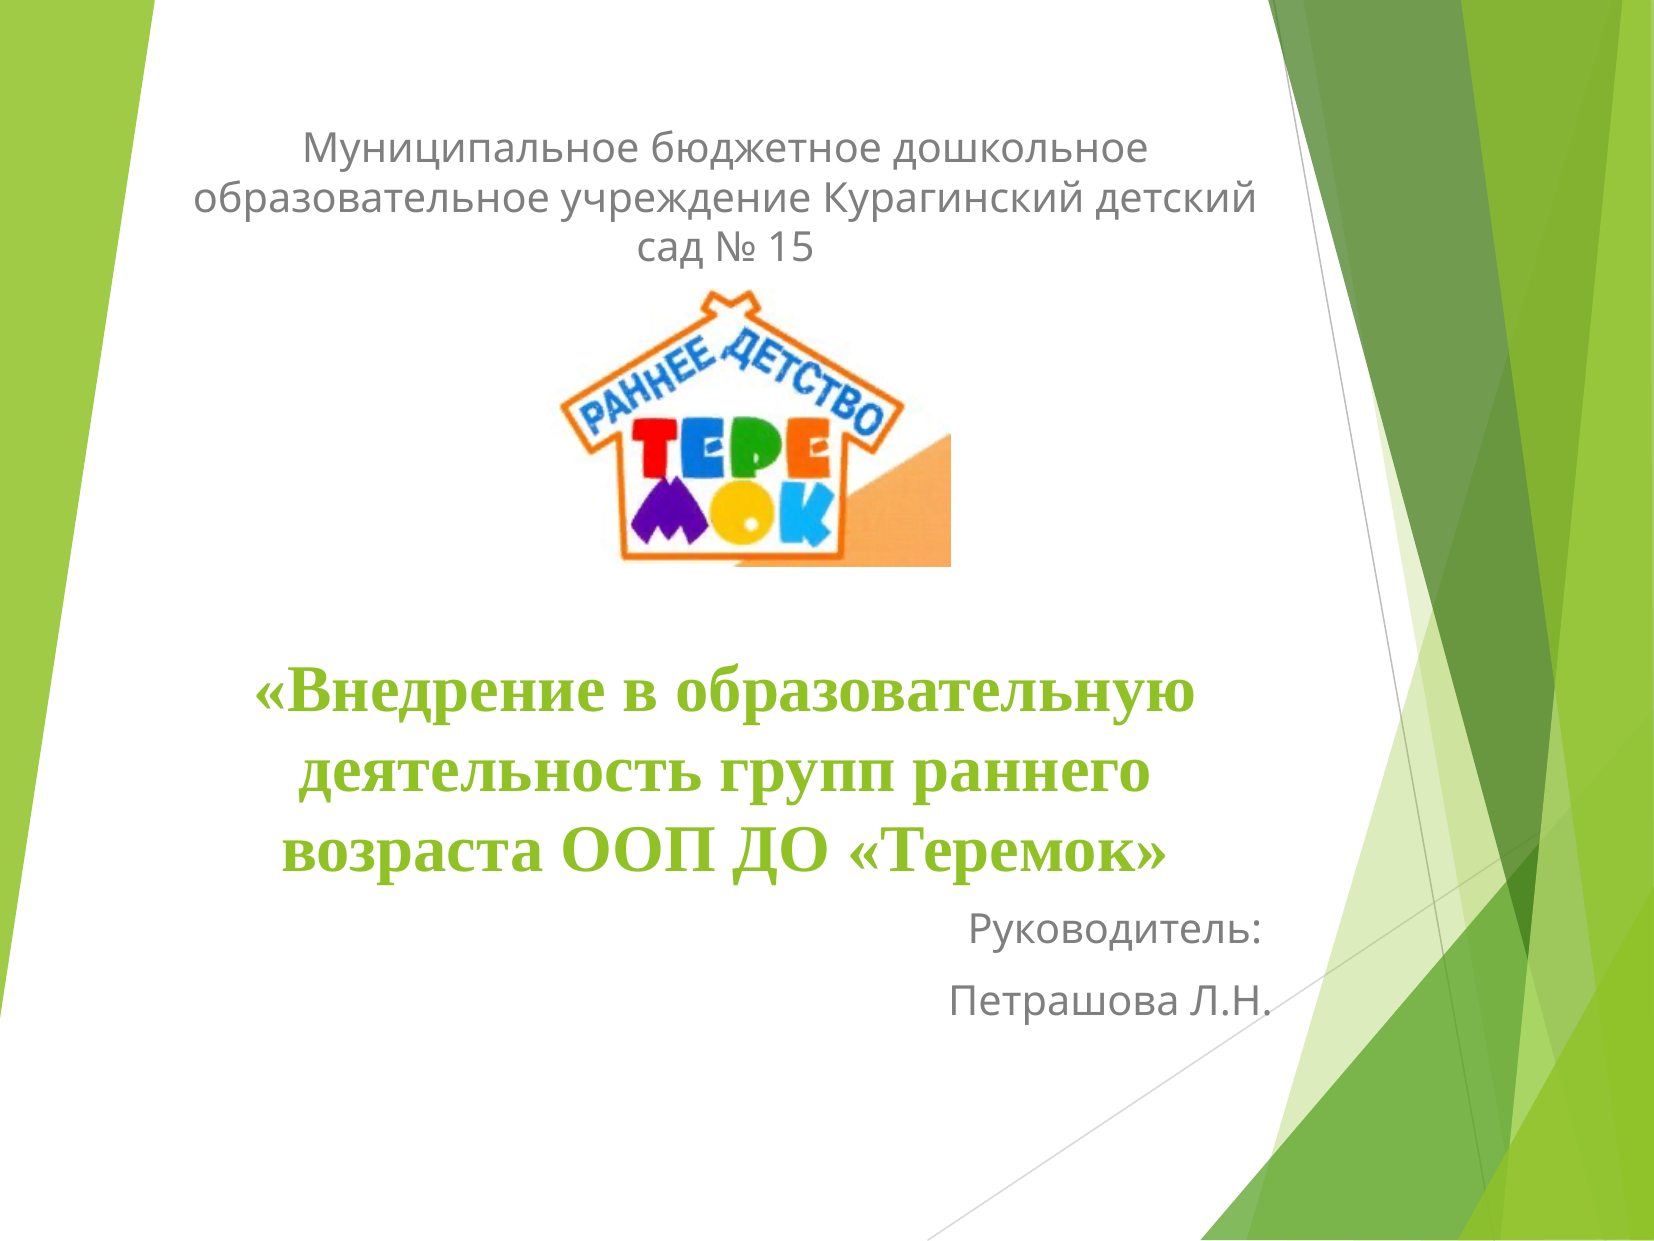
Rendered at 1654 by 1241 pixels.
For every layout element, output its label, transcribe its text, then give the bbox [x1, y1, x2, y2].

title «Внедрение в образовательную деятельность групп раннего возраста ООП ДО «Теремок» [198, 482, 1253, 893]
picture [500, 288, 951, 567]
subtitle Руководитель: Петрашова Л.Н. [933, 894, 1403, 1093]
text_box Муниципальное бюджетное дошкольное образовательное учреждение Курагинский детский сад № 15 [147, 113, 1304, 312]
